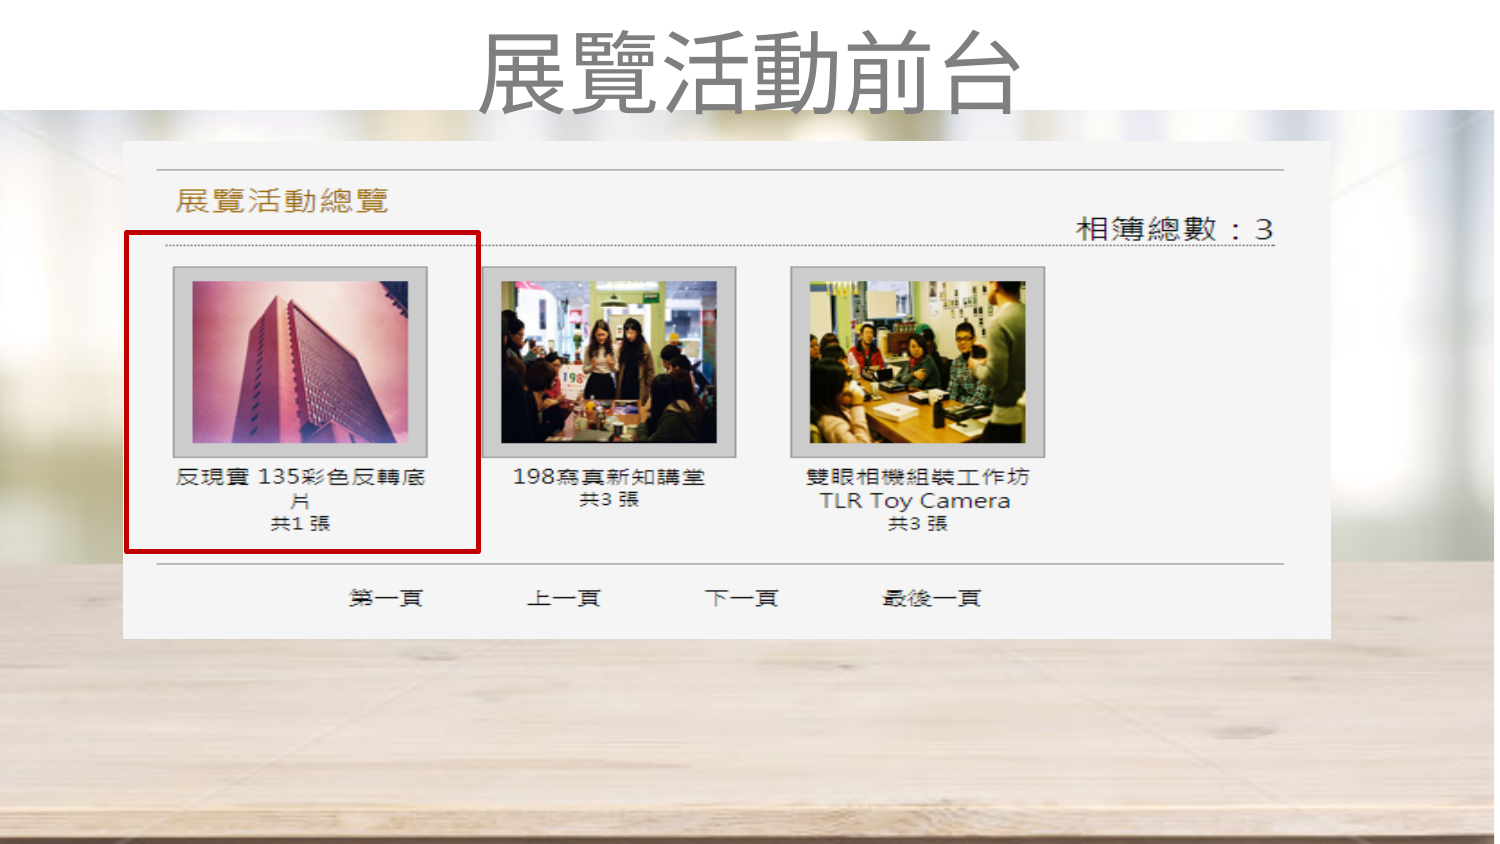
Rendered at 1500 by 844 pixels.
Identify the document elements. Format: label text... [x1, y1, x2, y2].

title 展覽活動前台 [76, 0, 1427, 141]
picture [0, 110, 1495, 844]
